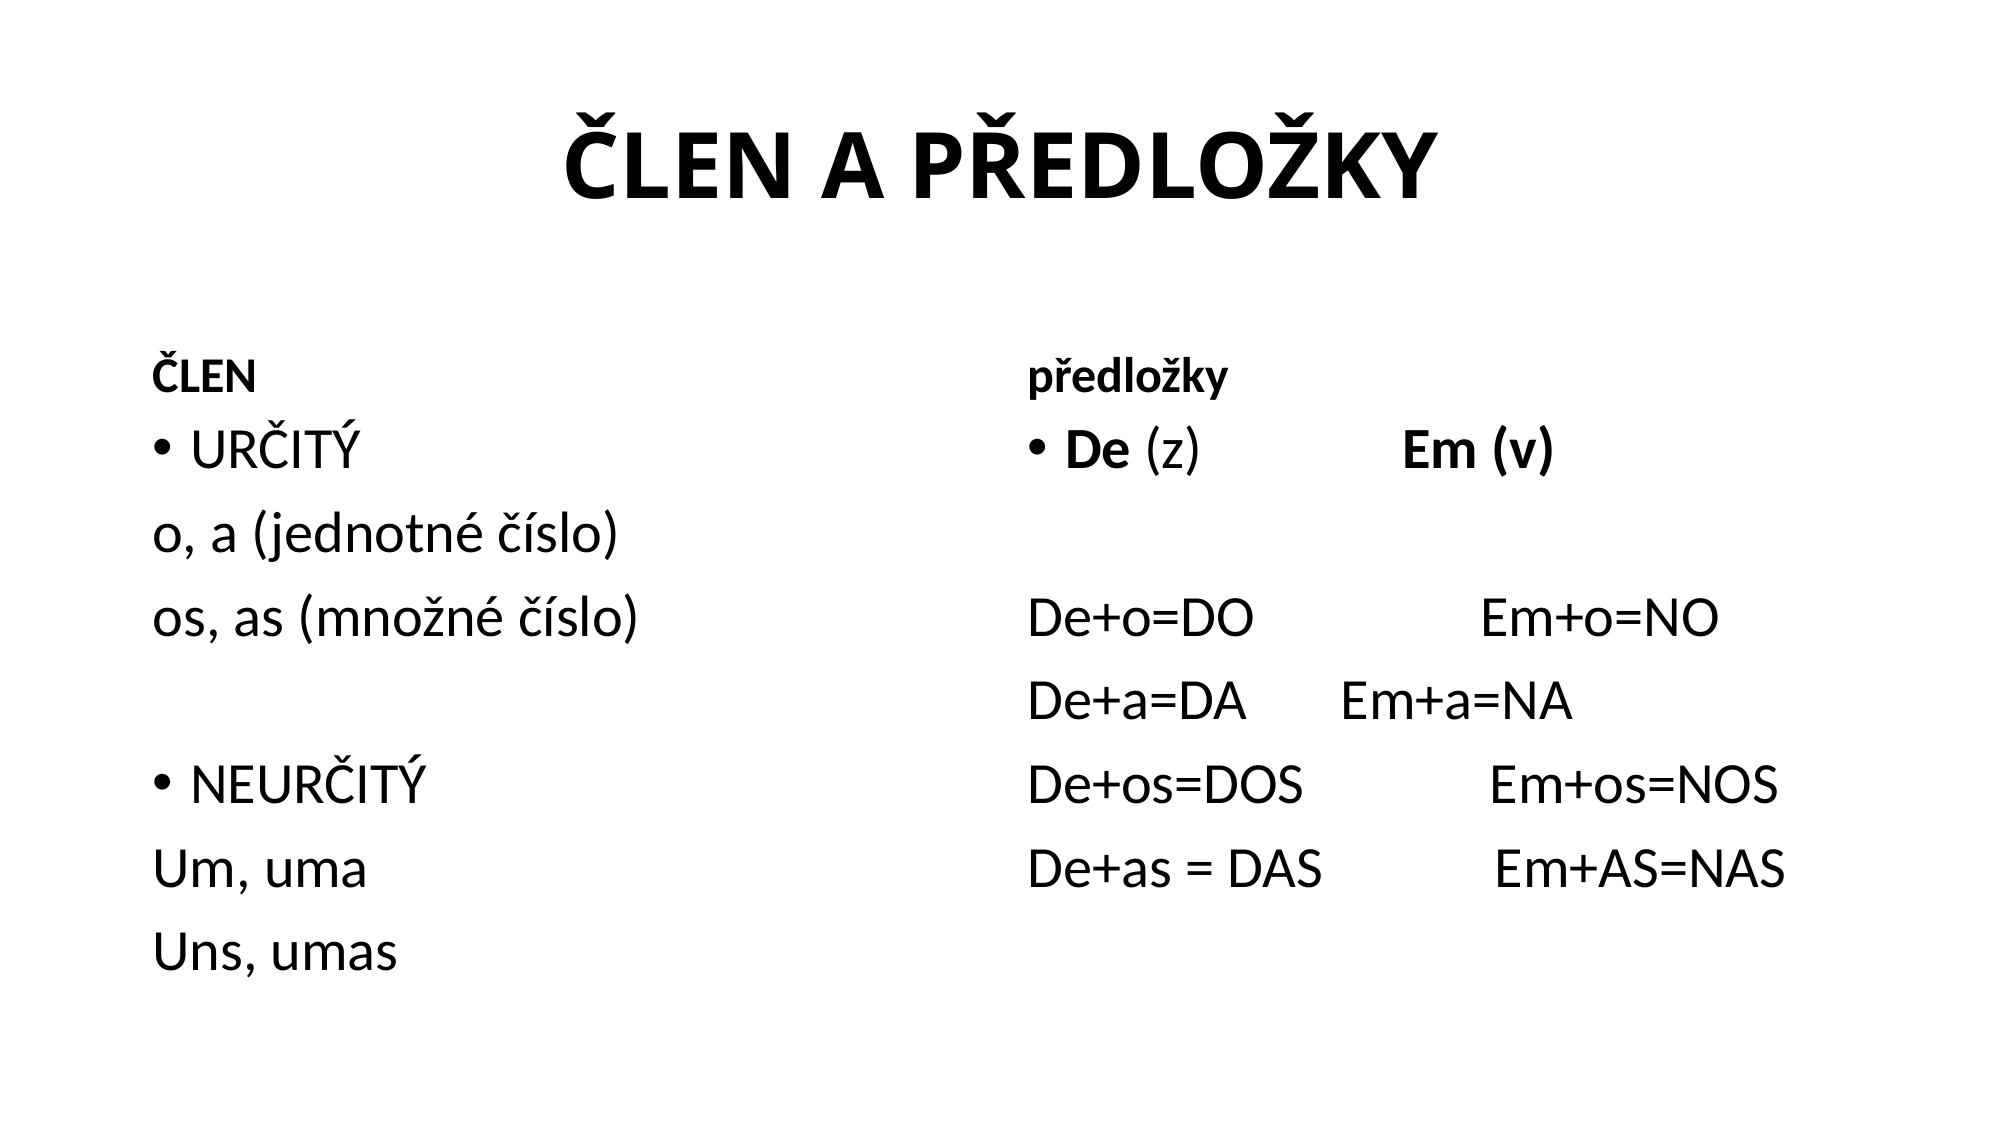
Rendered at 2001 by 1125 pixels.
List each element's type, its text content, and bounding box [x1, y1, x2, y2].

list URČITÝ o, a (jednotné číslo) os, as (množné číslo) NEURČITÝ Um, uma Uns, umas [137, 410, 984, 1016]
list předložky [1012, 275, 1863, 410]
title ČLEN A PŘEDLOŽKY [137, 59, 1863, 278]
list ČLEN [137, 275, 984, 410]
list De (z) Em (v) De+o=DO Em+o=NO De+a=DA Em+a=NA De+os=DOS Em+os=NOS De+as = DAS Em+AS=NAS [1012, 410, 1863, 1016]
